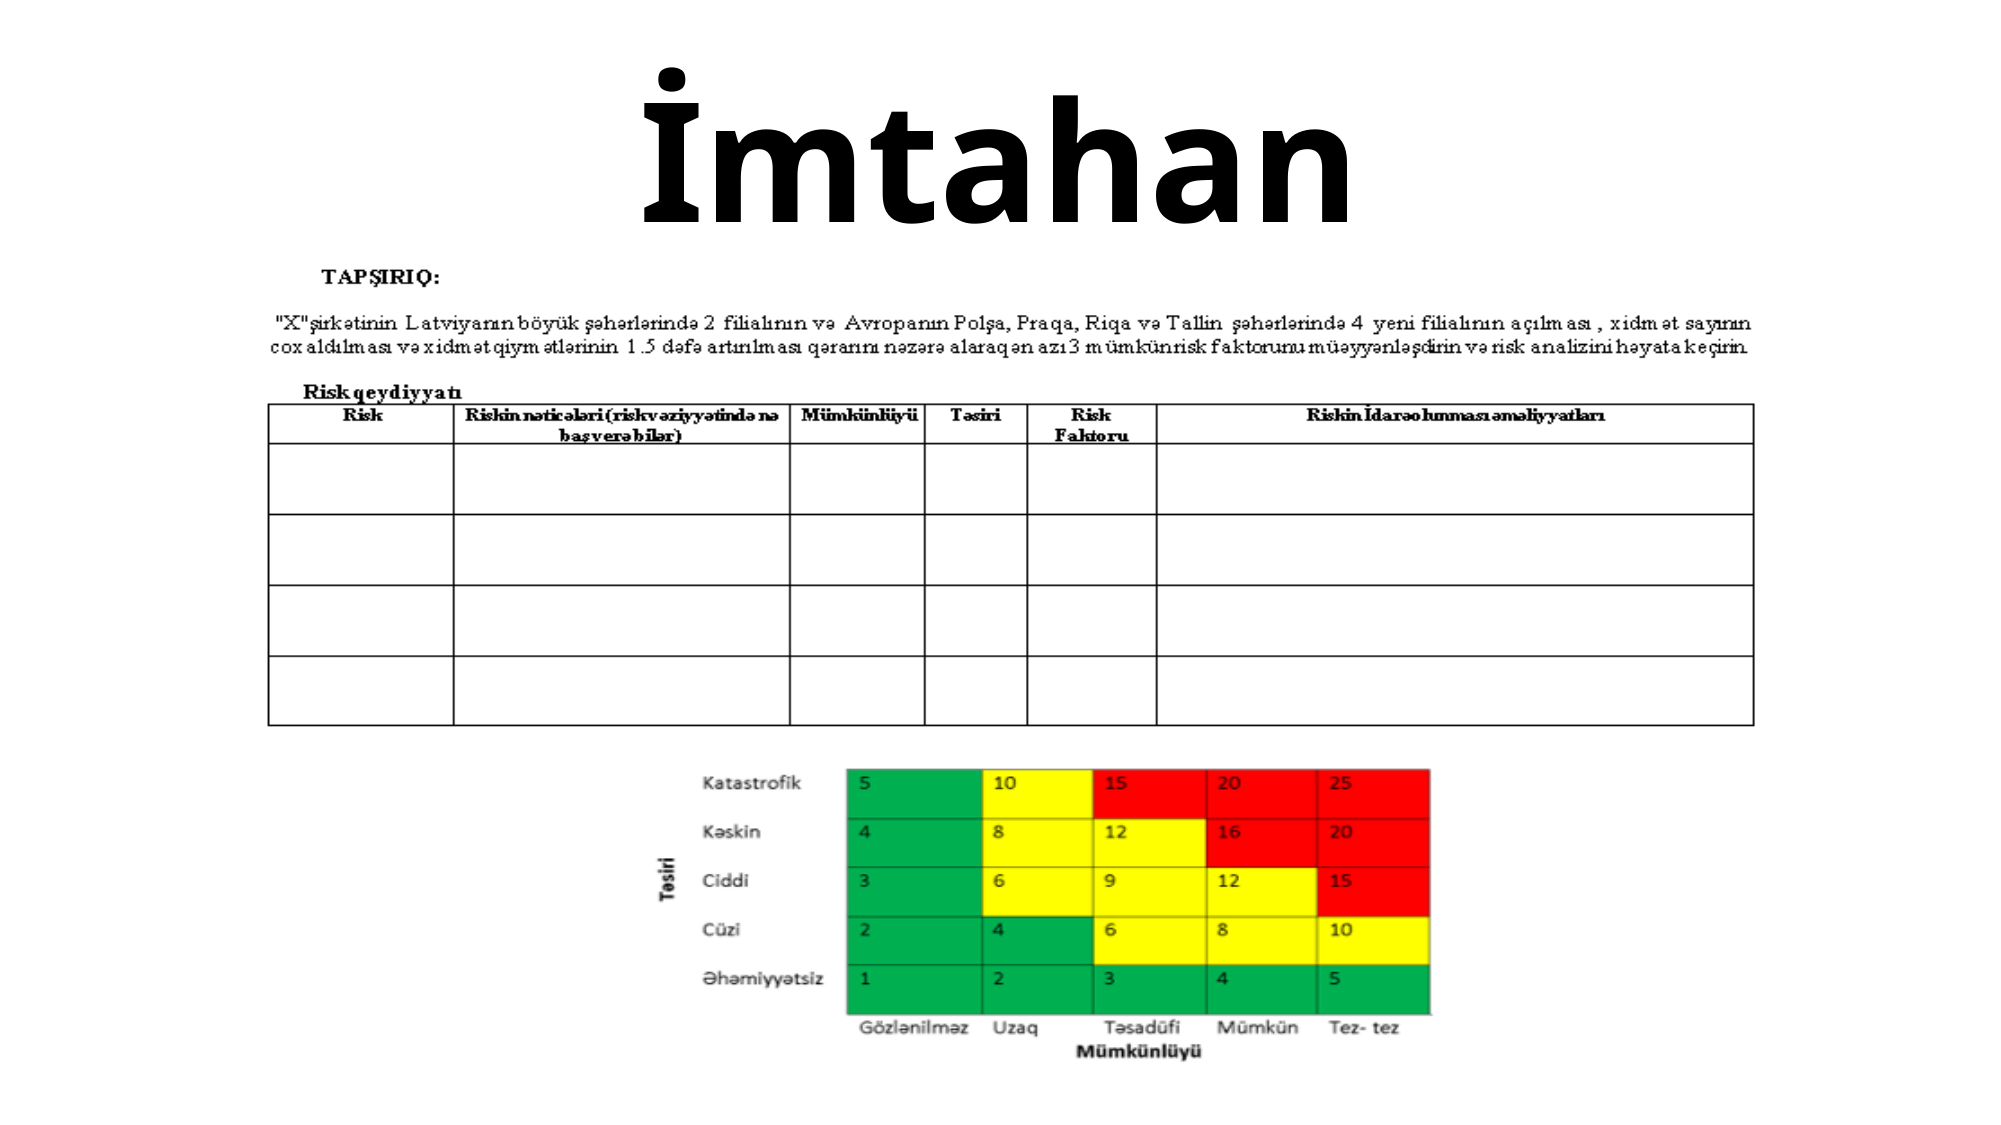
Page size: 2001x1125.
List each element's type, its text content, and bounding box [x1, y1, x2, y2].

title İmtahan [137, 59, 1863, 278]
picture [253, 258, 1773, 1066]
